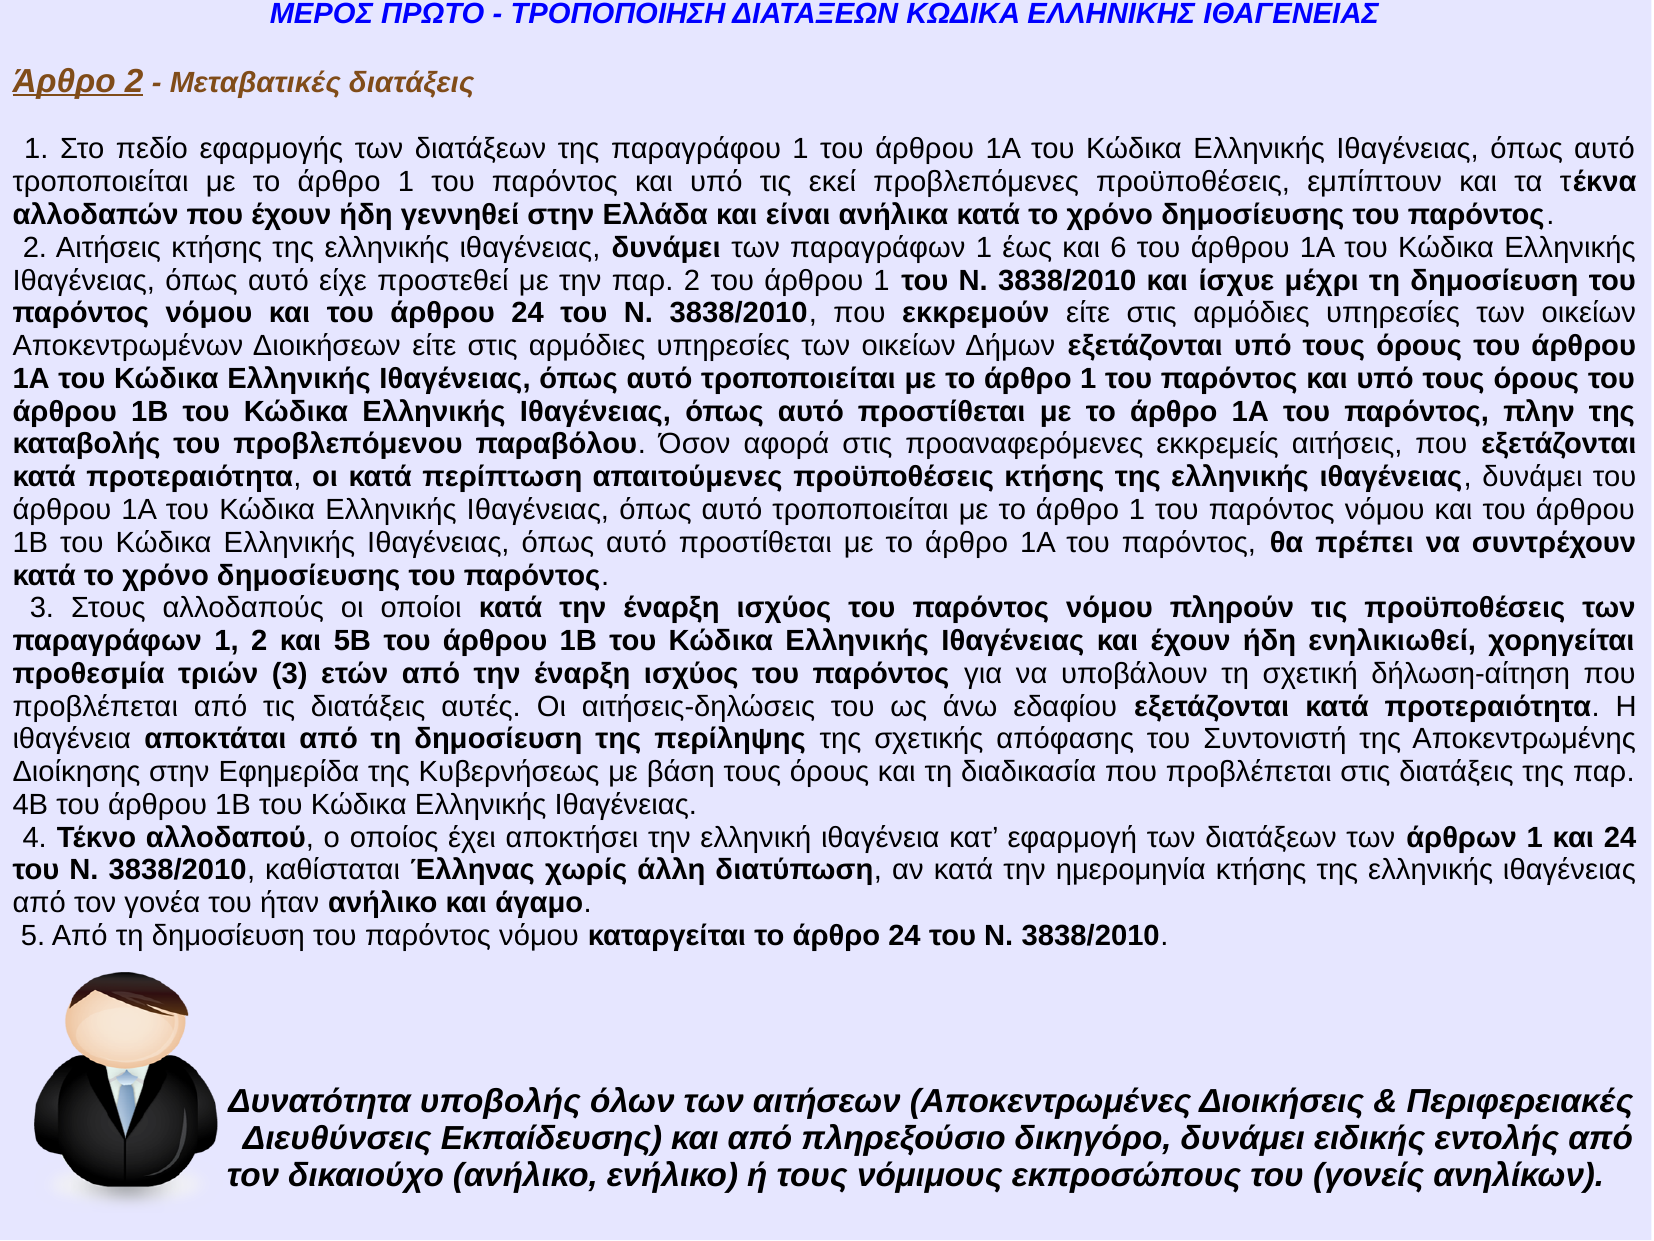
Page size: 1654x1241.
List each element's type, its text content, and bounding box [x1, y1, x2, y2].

text_box [0, 946, 252, 1213]
text_box NOMOΣ 4332/2015 (ΦΕΚ Α' 76/09.07.2015) Τροποποίηση διατάξεων Κώδικα Ελληνικής Ιθαγένειας-Τροποποίηση του Ν. 4251/2014 ΜΕΡΟΣ ΠΡΩΤΟ - ΤΡΟΠΟΠΟΙΗΣΗ ΔΙΑΤΑΞΕΩΝ ΚΩΔΙΚΑ ΕΛΛΗΝΙΚΗΣ ΙΘΑΓΕΝΕΙΑΣ Άρθρο 2 - Μεταβατικές διατάξεις 1. Στο πεδίο εφαρμογής των διατάξεων της παραγράφου 1 του άρθρου 1Α του Κώδικα Ελληνικής Ιθαγένειας, όπως αυτό τροποποιείται με το άρθρο 1 του παρόντος και υπό τις εκεί προβλεπόμενες προϋποθέσεις, εμπίπτουν και τα τέκνα αλλοδαπών που έχουν ήδη γεννηθεί στην Ελλάδα και είναι ανήλικα κατά το χρόνο δημοσίευσης του παρόντος. 2. Αιτήσεις κτήσης της ελληνικής ιθαγένειας, δυνάμει των παραγράφων 1 έως και 6 του άρθρου 1Α του Κώδικα Ελληνικής Ιθαγένειας, όπως αυτό είχε προστεθεί με την παρ. 2 του άρθρου 1 του Ν. 3838/2010 και ίσχυε μέχρι τη δημοσίευση του παρόντος νόμου και του άρθρου 24 του Ν. 3838/2010, που εκκρεμούν είτε στις αρμόδιες υπηρεσίες των οικείων Αποκεντρωμένων Διοικήσεων είτε στις αρμόδιες υπηρεσίες των οικείων Δήμων εξετάζονται υπό τους όρους του άρθρου 1Α του Κώδικα Ελληνικής Ιθαγένειας, όπως αυτό τροποποιείται με το άρθρο 1 του παρόντος και υπό τους όρους του άρθρου 1Β του Κώδικα Ελληνικής Ιθαγένειας, όπως αυτό προστίθεται με το άρθρο 1Α του παρόντος, πλην της καταβολής του προβλεπόμενου παραβόλου. Όσον αφορά στις προαναφερόμενες εκκρεμείς αιτήσεις, που εξετάζονται κατά προτεραιότητα, οι κατά περίπτωση απαιτούμενες προϋποθέσεις κτήσης της ελληνικής ιθαγένειας, δυνάμει του άρθρου 1Α του Κώδικα Ελληνικής Ιθαγένειας, όπως αυτό τροποποιείται με το άρθρο 1 του παρόντος νόμου και του άρθρου 1Β του Κώδικα Ελληνικής Ιθαγένειας, όπως αυτό προστίθεται με το άρθρο 1Α του παρόντος, θα πρέπει να συντρέχουν κατά το χρόνο δημοσίευσης του παρόντος. 3. Στους αλλοδαπούς οι οποίοι κατά την έναρξη ισχύος του παρόντος νόμου πληρούν τις προϋποθέσεις των παραγράφων 1, 2 και 5Β του άρθρου 1Β του Κώδικα Ελληνικής Ιθαγένειας και έχουν ήδη ενηλικιωθεί, χορηγείται προθεσμία τριών (3) ετών από την έναρξη ισχύος του παρόντος για να υποβάλουν τη σχετική δήλωση-αίτηση που προβλέπεται από τις διατάξεις αυτές. Οι αιτήσεις-δηλώσεις του ως άνω εδαφίου εξετάζονται κατά προτεραιότητα. Η ιθαγένεια αποκτάται από τη δημοσίευση της περίληψης της σχετικής απόφασης του Συντονιστή της Αποκεντρωμένης Διοίκησης στην Εφημερίδα της Κυβερνήσεως με βάση τους όρους και τη διαδικασία που προβλέπεται στις διατάξεις της παρ. 4Β του άρθρου 1Β του Κώδικα Ελληνικής Ιθαγένειας. 4. Τέκνο αλλοδαπού, ο οποίος έχει αποκτήσει την ελληνική ιθαγένεια κατ’ εφαρμογή των διατάξεων των άρθρων 1 και 24 του Ν. 3838/2010, καθίσταται Έλληνας χωρίς άλλη διατύπωση, αν κατά την ημερομηνία κτήσης της ελληνικής ιθαγένειας από τον γονέα του ήταν ανήλικο και άγαμο. 5. Από τη δημοσίευση του παρόντος νόμου καταργείται το άρθρο 24 του Ν. 3838/2010. Δυνατότητα υποβολής όλων των αιτήσεων (Αποκεντρωμένες Διοικήσεις & Περιφερειακές Διευθύνσεις Εκπαίδευσης) και από πληρεξούσιο δικηγόρο, δυνάμει ειδικής εντολής από τον δικαιούχο (ανήλικο, ενήλικο) ή τους νόμιμους εκπροσώπους του (γονείς ανηλίκων). [0, 0, 1652, 1241]
